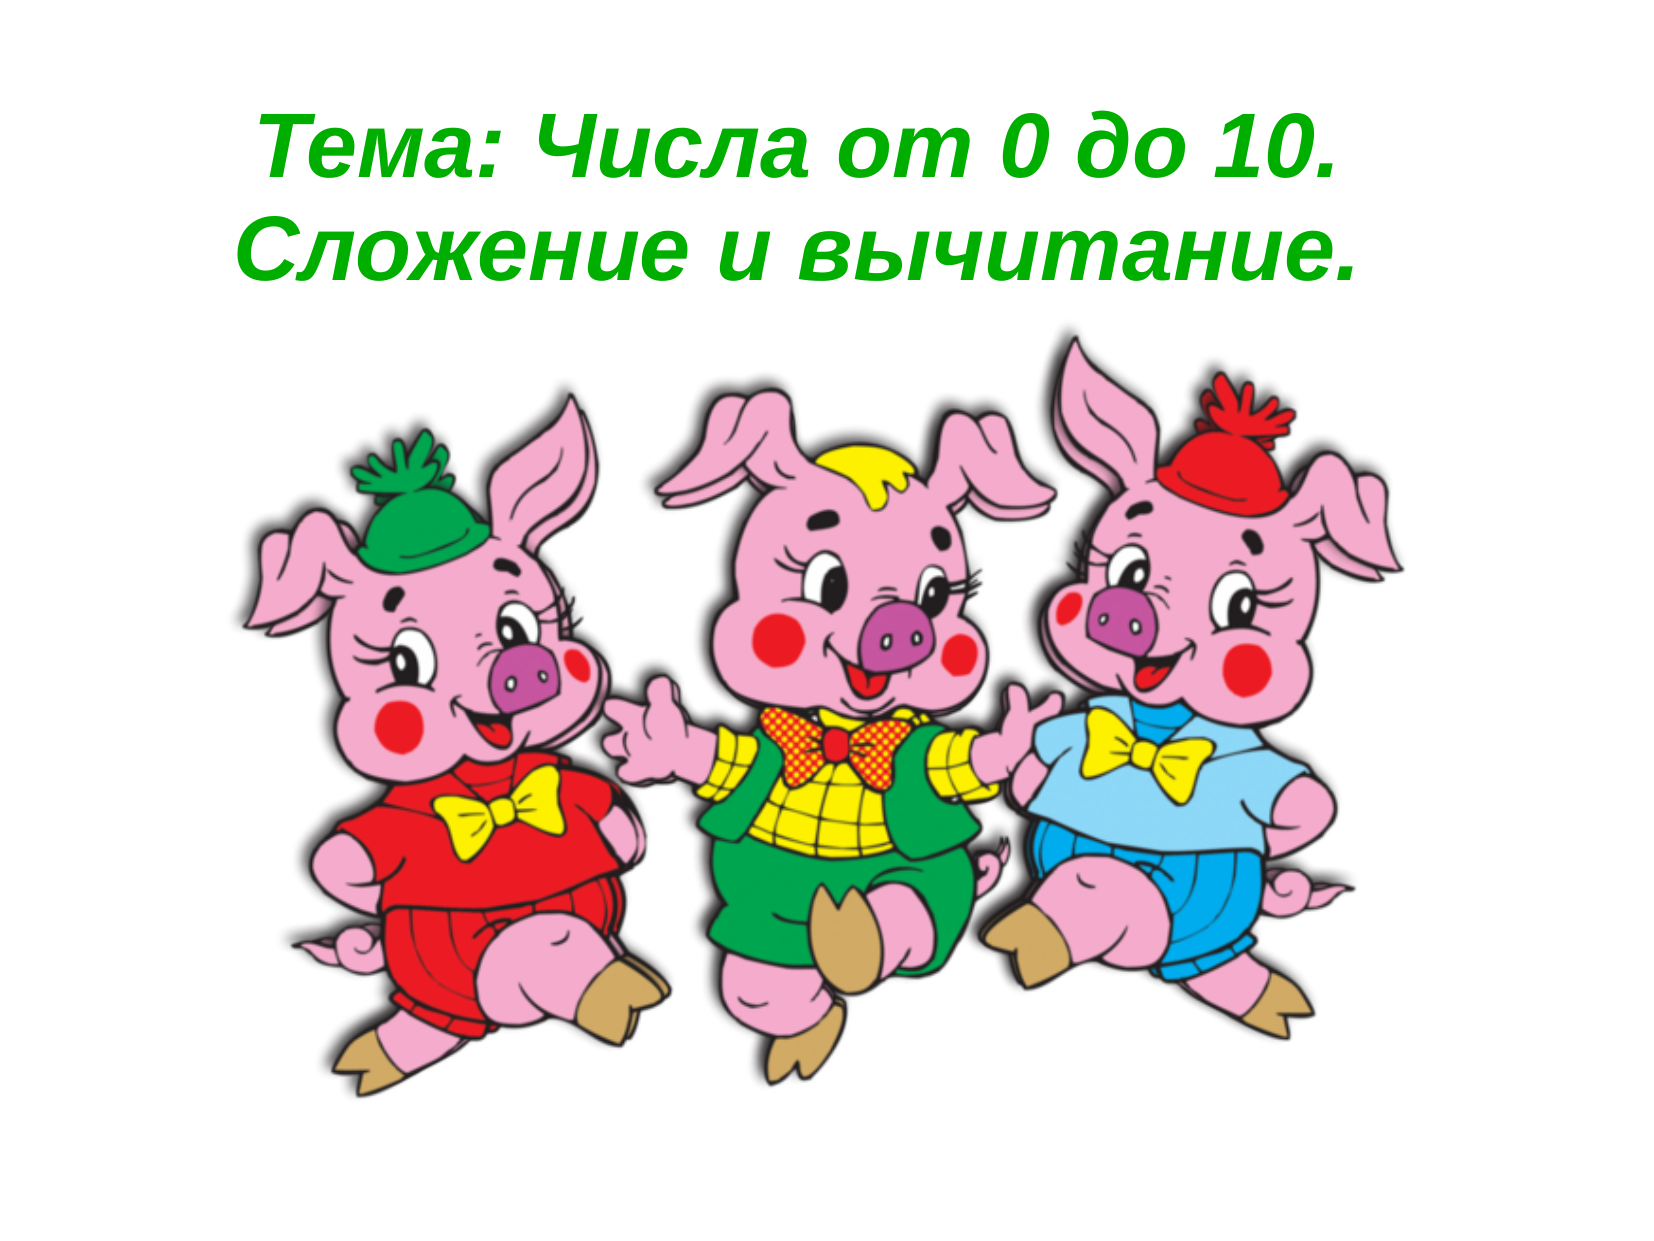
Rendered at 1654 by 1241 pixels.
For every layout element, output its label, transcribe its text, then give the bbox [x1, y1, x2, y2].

title Тема: Числа от 0 до 10. Сложение и вычитание. [117, 64, 1479, 331]
picture [188, 213, 1512, 1170]
